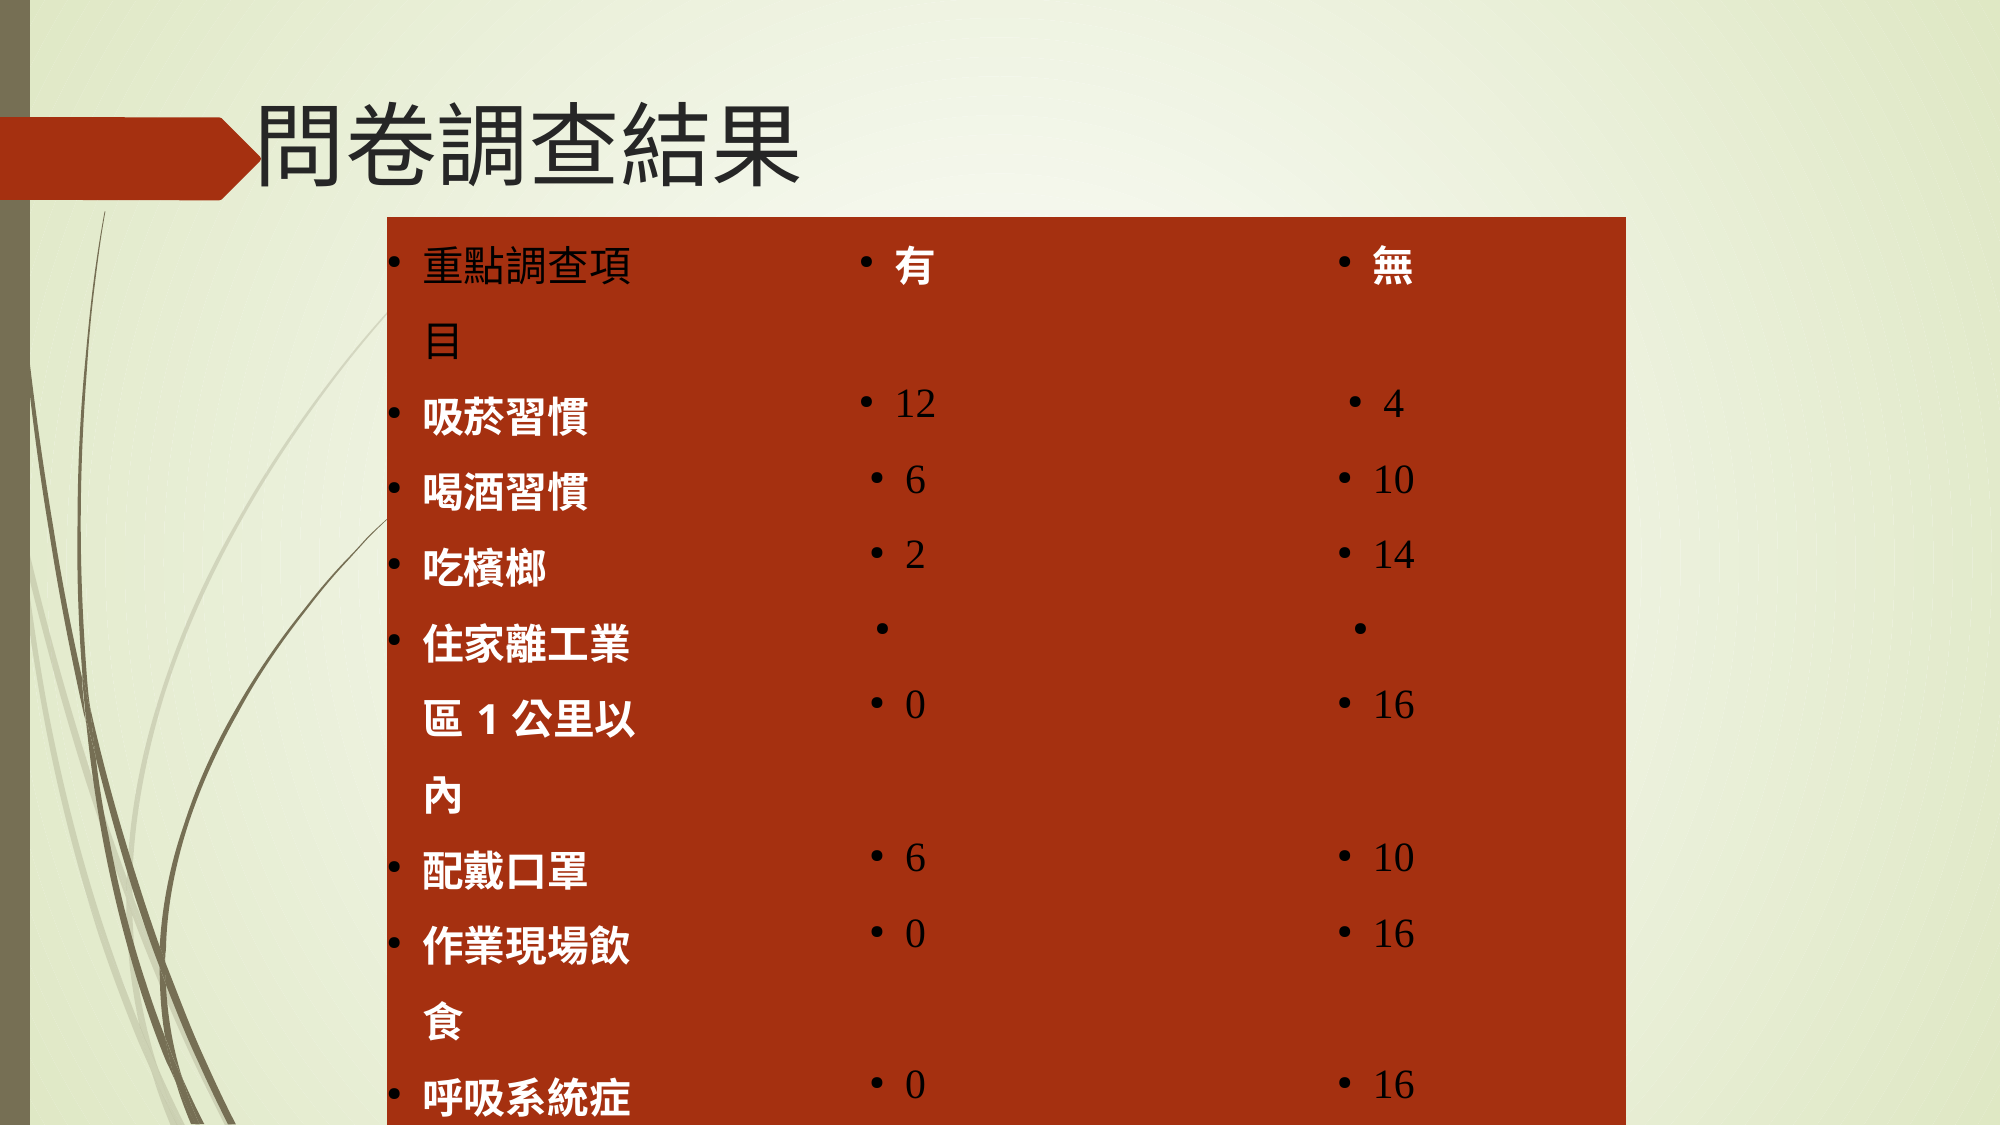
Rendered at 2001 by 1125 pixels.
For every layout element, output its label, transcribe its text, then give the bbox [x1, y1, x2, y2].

table_cell 配戴口罩 [387, 823, 670, 898]
table_cell 喝酒習慣 [387, 444, 670, 520]
table_cell 14 [1126, 520, 1626, 596]
table_cell 16 [1126, 898, 1626, 1050]
table_cell 0 [670, 898, 1126, 1050]
table_cell 呼吸系統症狀 [387, 1050, 670, 1125]
table_cell 10 [1126, 444, 1626, 520]
table_cell 10 [1126, 823, 1626, 898]
table_cell 0 [670, 1050, 1126, 1125]
table_cell 2 [670, 520, 1126, 596]
title 問卷調查結果 [238, 80, 1701, 291]
table_cell 16 [1126, 1050, 1626, 1125]
table_header 重點調查項目 [387, 217, 670, 369]
table_cell 4 [1126, 369, 1626, 444]
table_cell 12 [670, 369, 1126, 444]
table_cell 作業現場飲食 [387, 898, 670, 1050]
table_cell 吸菸習慣 [387, 369, 670, 444]
table_cell 6 [670, 823, 1126, 898]
table_cell 0 [670, 596, 1126, 823]
table_header 無 [1126, 217, 1626, 369]
table_cell 住家離工業區1公里以內 [387, 596, 670, 823]
table_cell 6 [670, 444, 1126, 520]
table_cell 16 [1126, 596, 1626, 823]
table_header 有 [670, 217, 1126, 369]
table_cell 吃檳榔 [387, 520, 670, 596]
